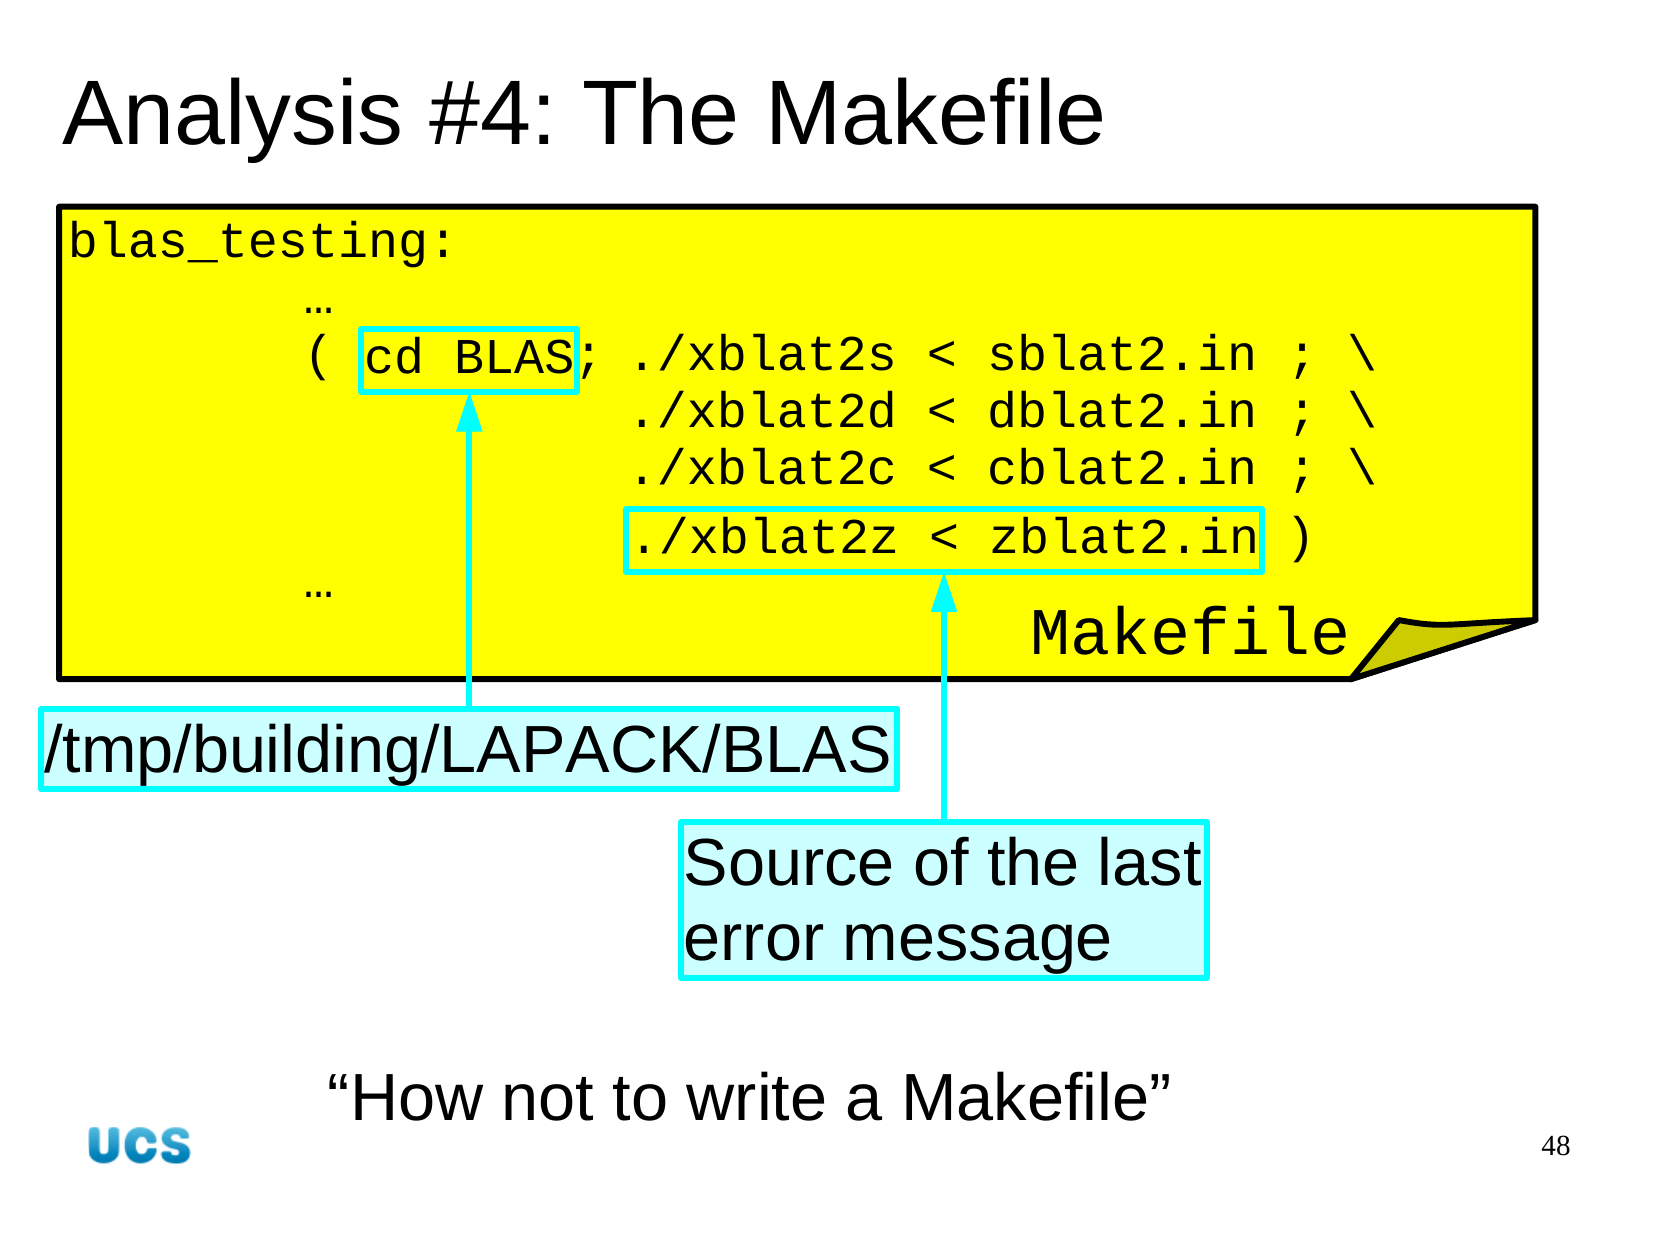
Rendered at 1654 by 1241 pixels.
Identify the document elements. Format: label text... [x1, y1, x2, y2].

text_box Source of the last error message [680, 822, 1208, 978]
picture [88, 1126, 191, 1165]
text_box /tmp/building/LAPACK/BLAS [41, 708, 898, 790]
text_box Makefile [1027, 596, 1354, 678]
text_box blas_testing: … ( ; ./xblat2s < sblat2.in ; \ ./xblat2d < dblat2.in ; \ ./xblat2c < cblat2.in ; \ … [59, 206, 1536, 680]
text_box cd BLAS [361, 328, 578, 392]
text_box ./xblat2z < zblat2.in [625, 509, 1263, 573]
text_box “How not to write a Makefile” [324, 1057, 1178, 1138]
text_box ) [1282, 507, 1319, 571]
text_box Analysis #4: The Makefile [59, 59, 1112, 168]
